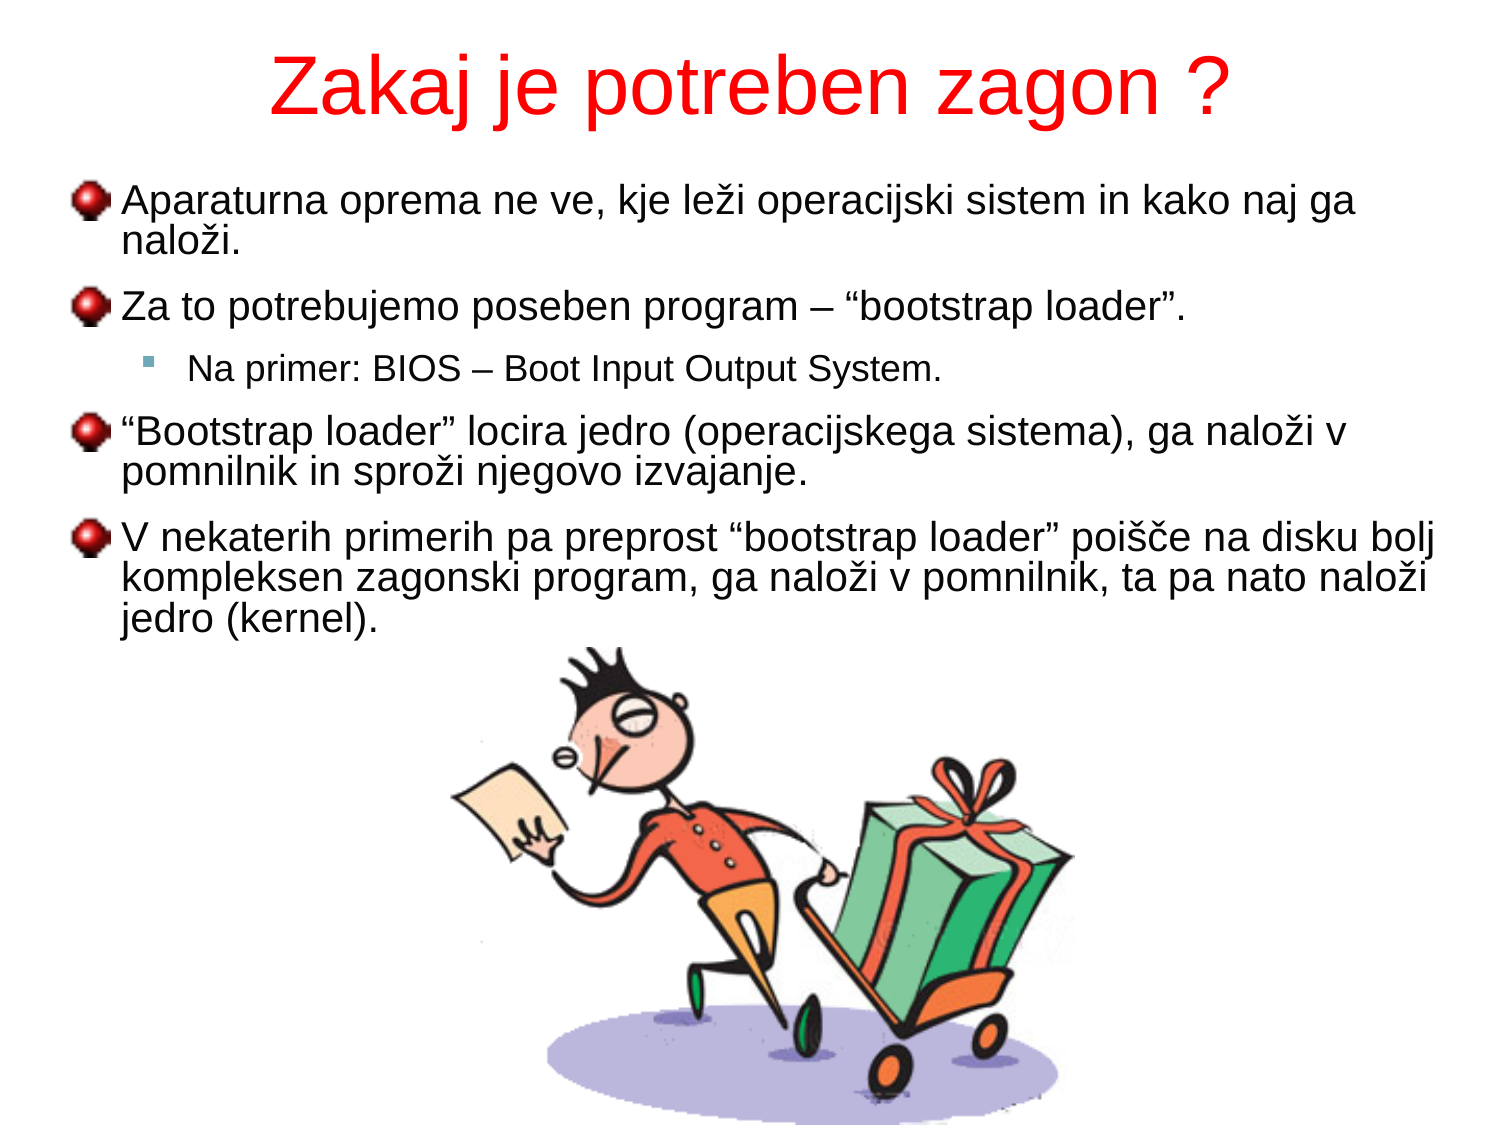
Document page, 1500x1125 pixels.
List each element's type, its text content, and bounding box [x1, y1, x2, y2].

title Zakaj je potreben zagon ? [50, 0, 1452, 163]
picture [450, 647, 1075, 1125]
list Aparaturna oprema ne ve, kje leži operacijski sistem in kako naj ga naloži. Za to potrebujemo poseben program – “bootstrap loader”. Na primer: BIOS – Boot Input Output System. “Bootstrap loader” locira jedro (operacijskega sistema), ga naloži v pomnilnik in sproži njegovo izvajanje. V nekaterih primerih pa preprost “bootstrap loader” poišče na disku bolj kompleksen zagonski program, ga naloži v pomnilnik, ta pa nato naloži jedro (kernel). [50, 174, 1452, 913]
